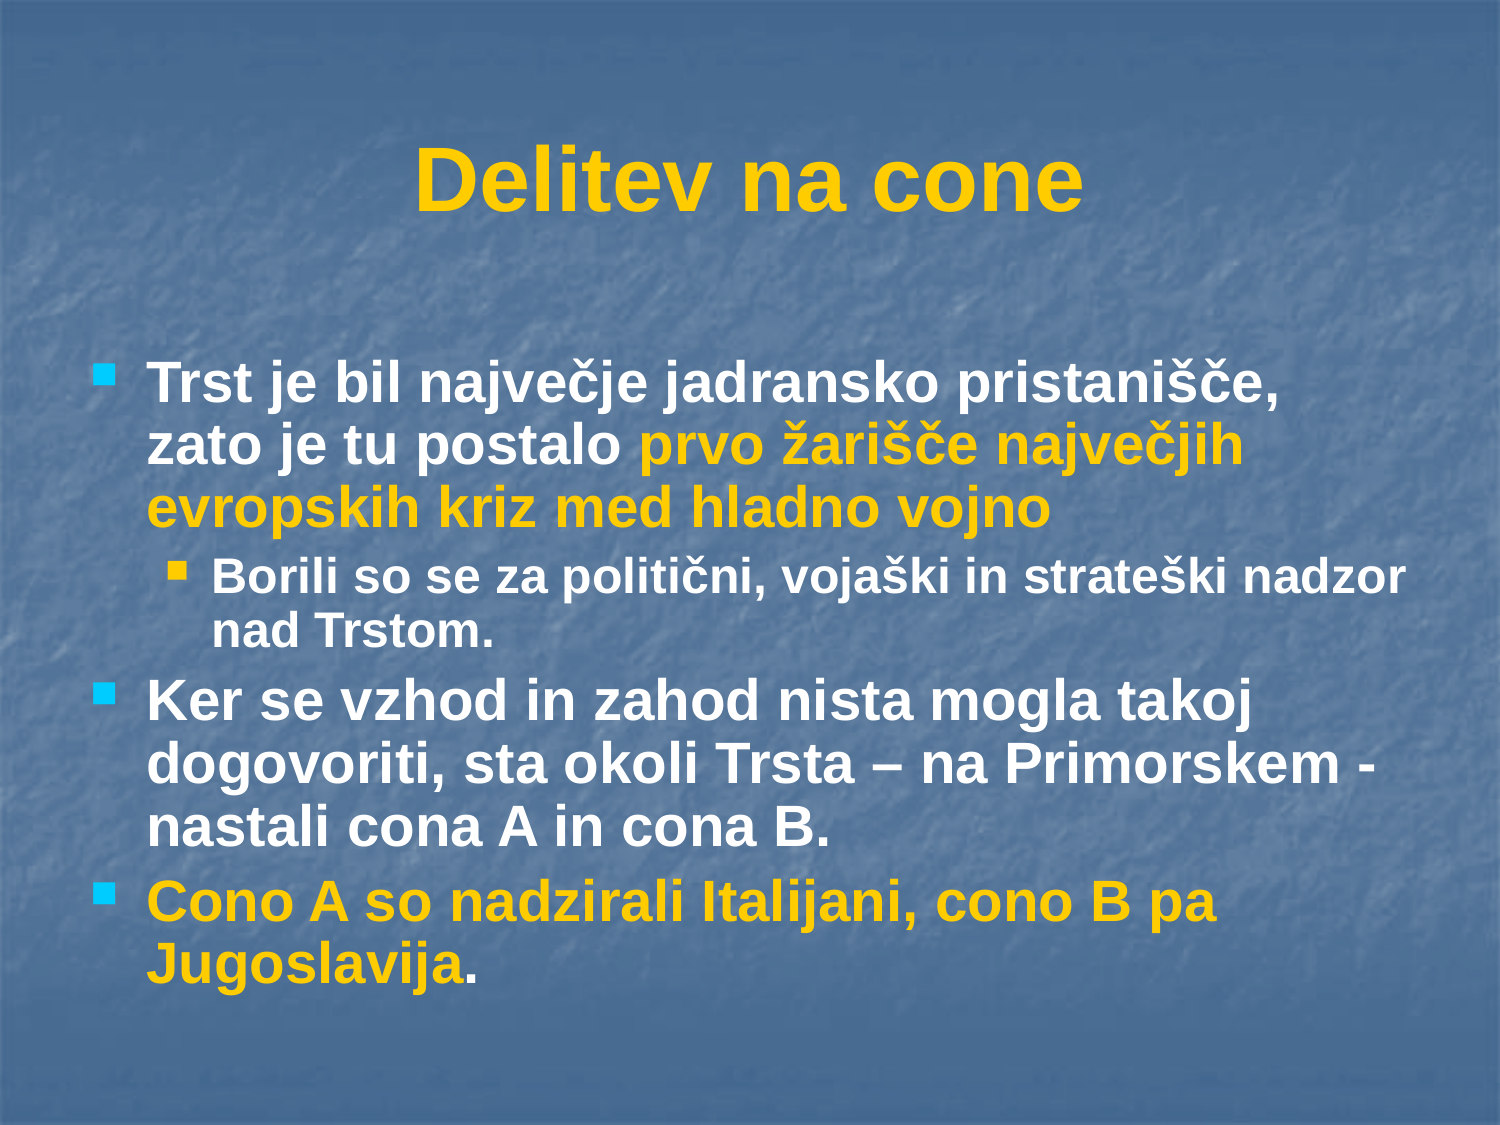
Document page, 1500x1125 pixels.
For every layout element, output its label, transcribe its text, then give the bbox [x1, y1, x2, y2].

picture [0, 0, 1500, 1125]
list Trst je bil največje jadransko pristanišče, zato je tu postalo prvo žarišče največjih evropskih kriz med hladno vojno Borili so se za politični, vojaški in strateški nadzor nad Trstom. Ker se vzhod in zahod nista mogla takoj dogovoriti, sta okoli Trsta – na Primorskem - nastali cona A in cona B. Cono A so nadzirali Italijani, cono B pa Jugoslavija. [75, 262, 1425, 1000]
title Delitev na cone [75, 62, 1425, 262]
